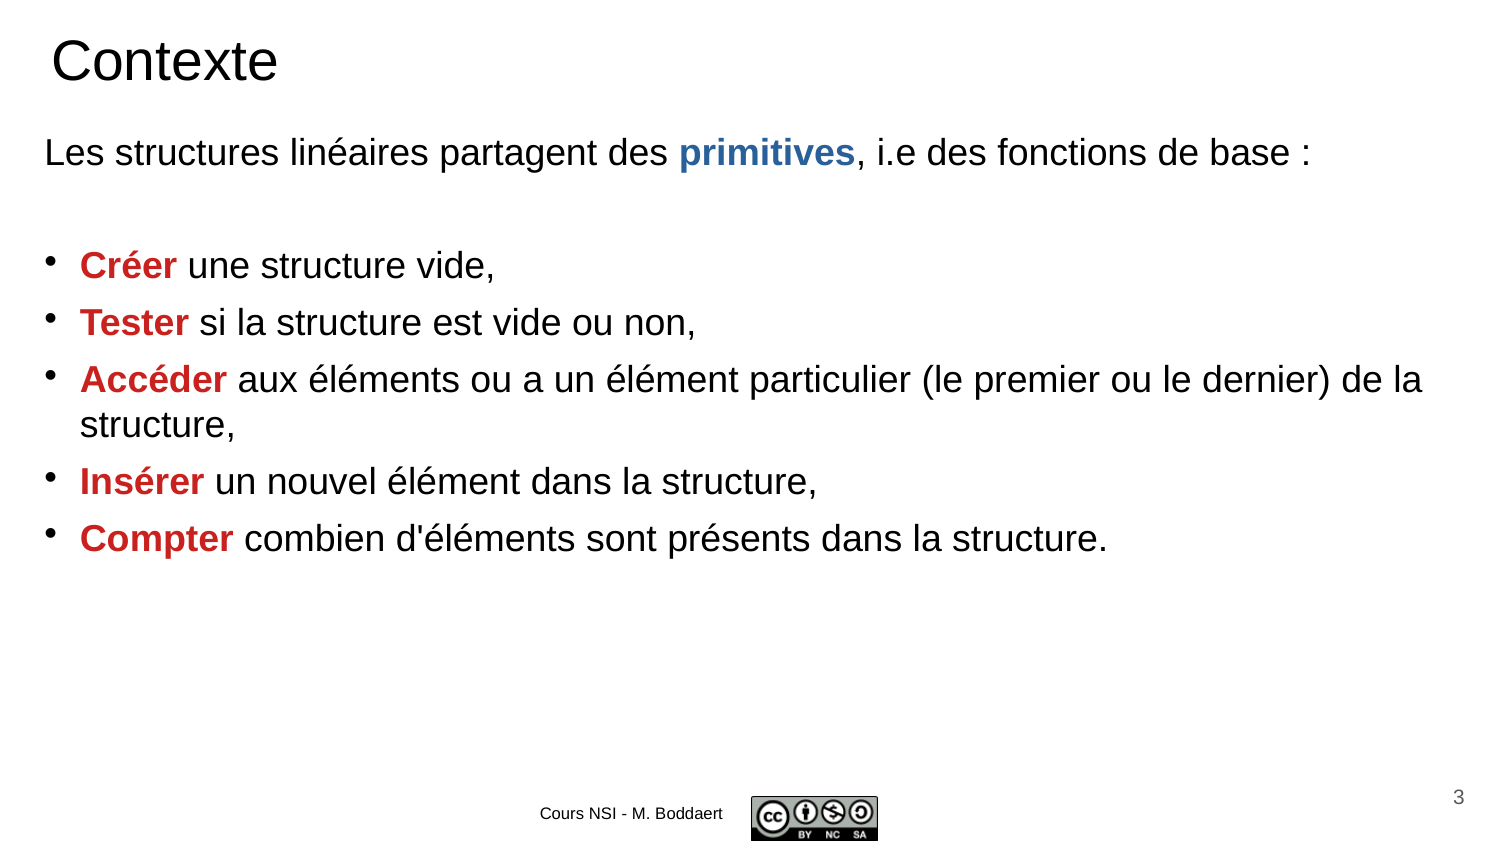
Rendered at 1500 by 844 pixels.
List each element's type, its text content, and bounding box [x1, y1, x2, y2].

slide_number <numéro> [1389, 764, 1480, 830]
text_box Les structures linéaires partagent des primitives, i.e des fonctions de base : Créer une structure vide, Tester si la structure est vide ou non, Accéder aux éléments ou a un élément particulier (le premier ou le dernier) de la structure, Insérer un nouvel élément dans la structure, Compter combien d'éléments sont présents dans la structure. [29, 120, 1477, 760]
title Contexte [51, 13, 1449, 108]
picture [751, 796, 878, 841]
